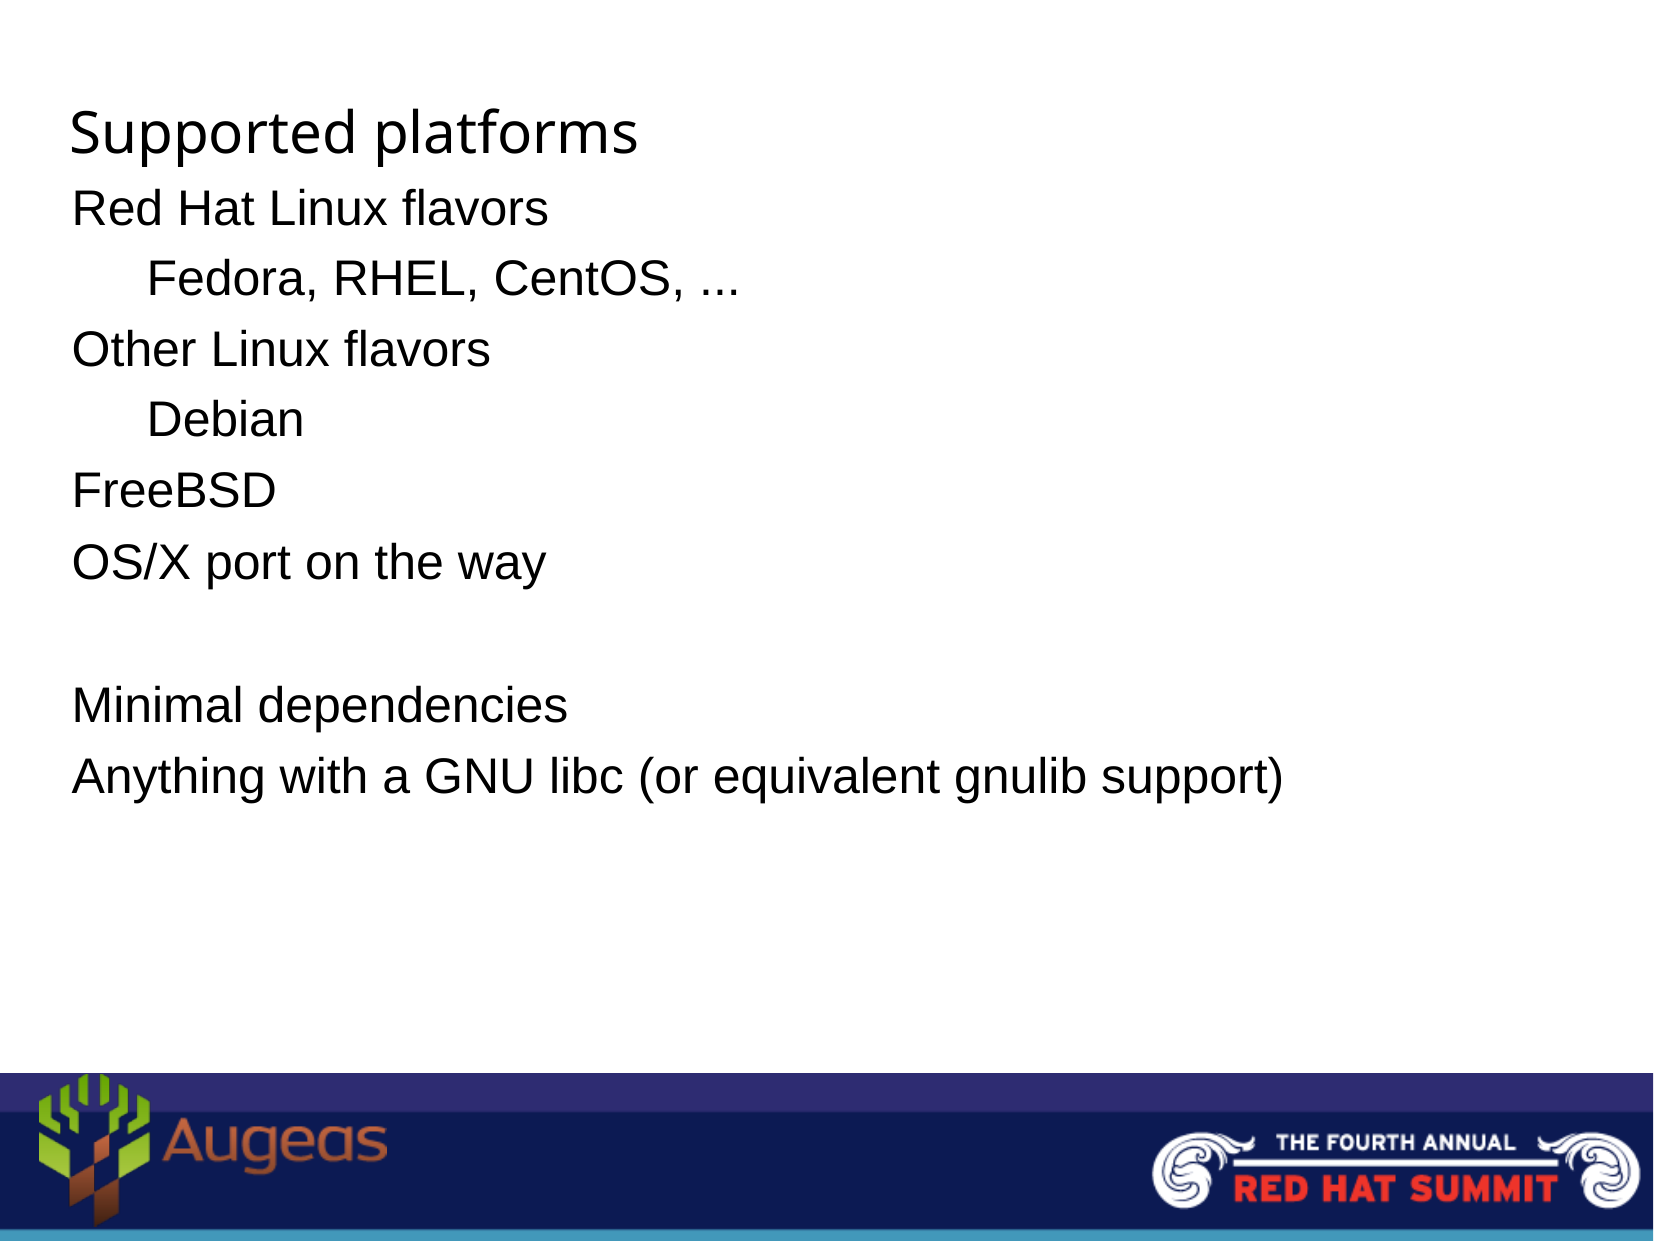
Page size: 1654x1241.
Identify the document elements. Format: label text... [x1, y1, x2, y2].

picture [0, 1073, 1654, 1241]
title Supported platforms [69, 71, 1501, 190]
list Red Hat Linux flavors Fedora, RHEL, CentOS, ... Other Linux flavors Debian FreeBSD OS/X port on the way Minimal dependencies Anything with a GNU libc (or equivalent gnulib support) [71, 180, 1495, 1089]
